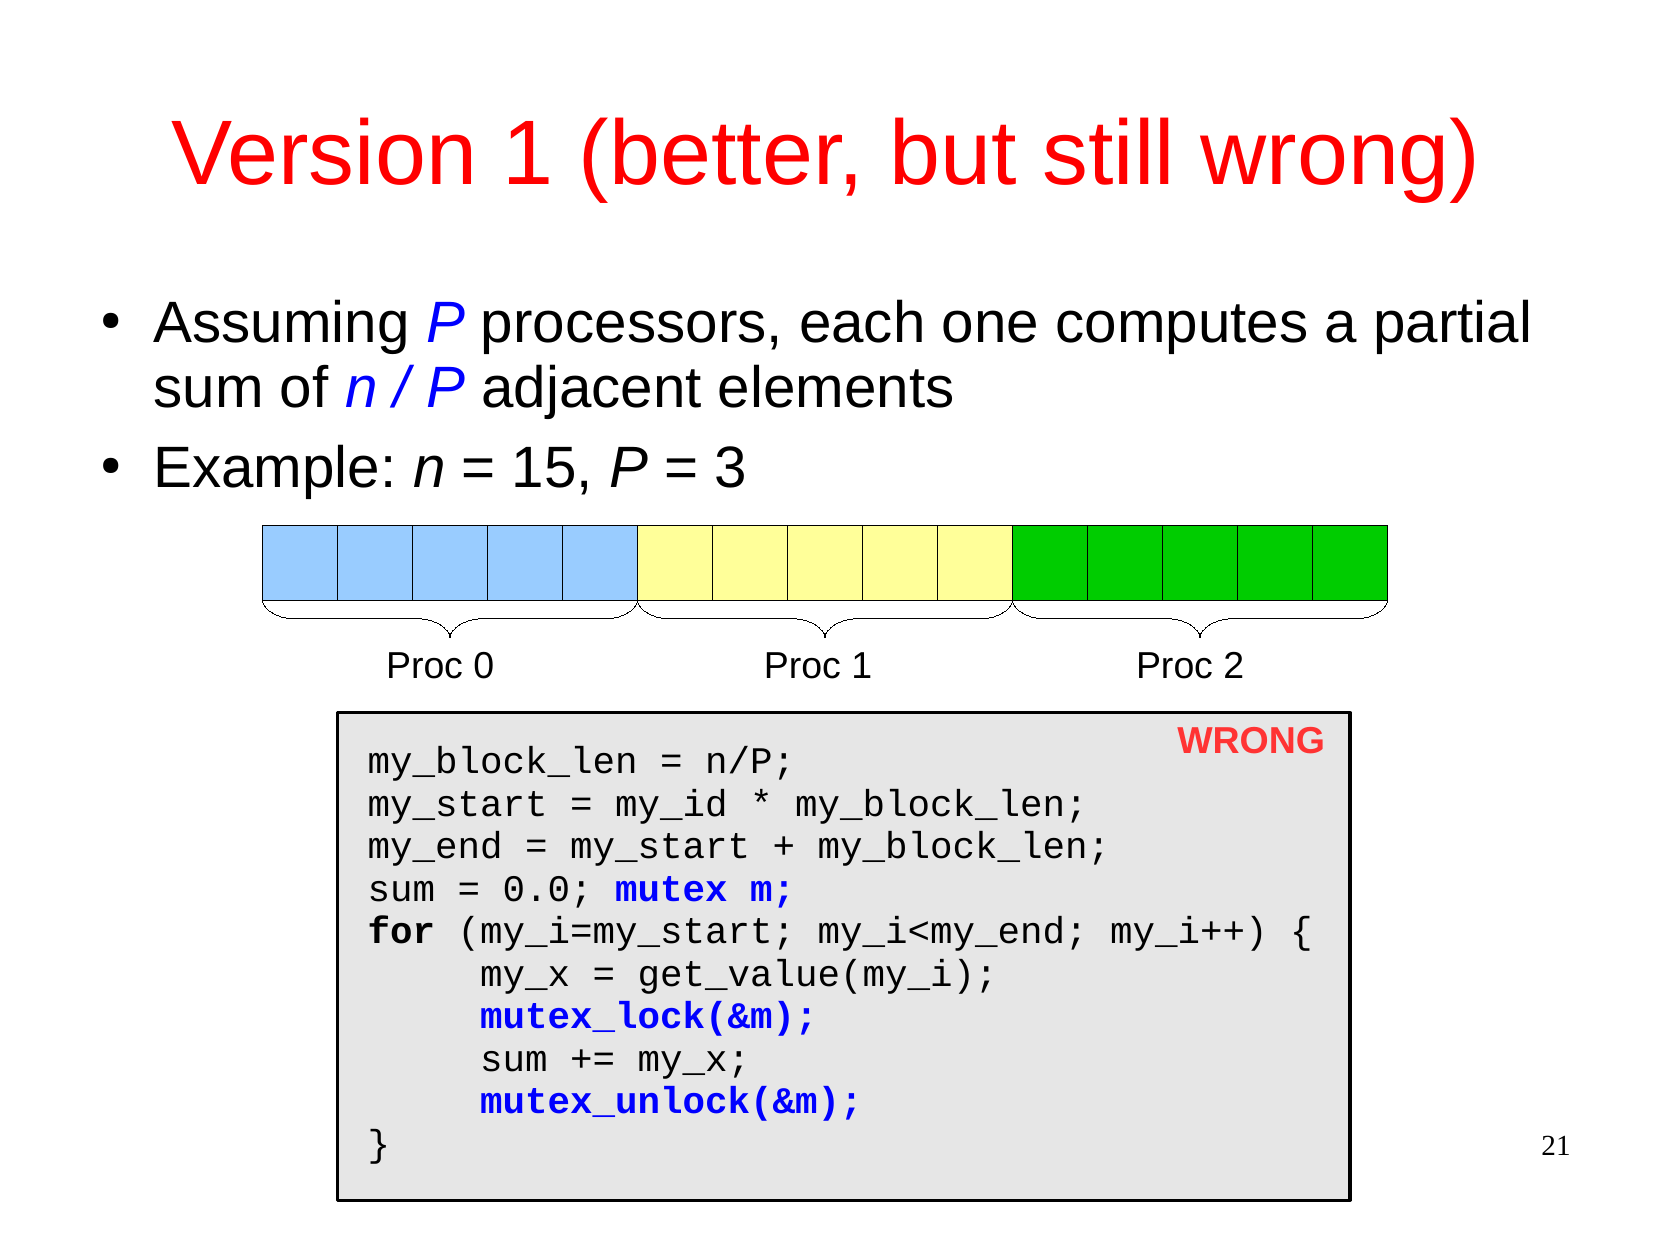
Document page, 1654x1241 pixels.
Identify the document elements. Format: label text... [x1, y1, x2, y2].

text_box Proc 1 [749, 637, 901, 695]
text_box [262, 525, 1388, 601]
text_box Proc 0 [371, 637, 531, 695]
list Assuming P processors, each one computes a partial sum of n / P adjacent elements Example: n = 15, P = 3 [82, 290, 1571, 1109]
text_box WRONG [1162, 712, 1351, 770]
text_box my_block_len = n/P; my_start = my_id * my_block_len; my_end = my_start + my_block_len; sum = 0.0; mutex m; for (my_i=my_start; my_i<my_end; my_i++) { my_x = get_value(my_i); mutex_lock(&m); sum += my_x; mutex_unlock(&m); } [337, 712, 1351, 1201]
title Version 1 (better, but still wrong) [82, 49, 1571, 257]
text_box Proc 2 [1121, 637, 1281, 695]
